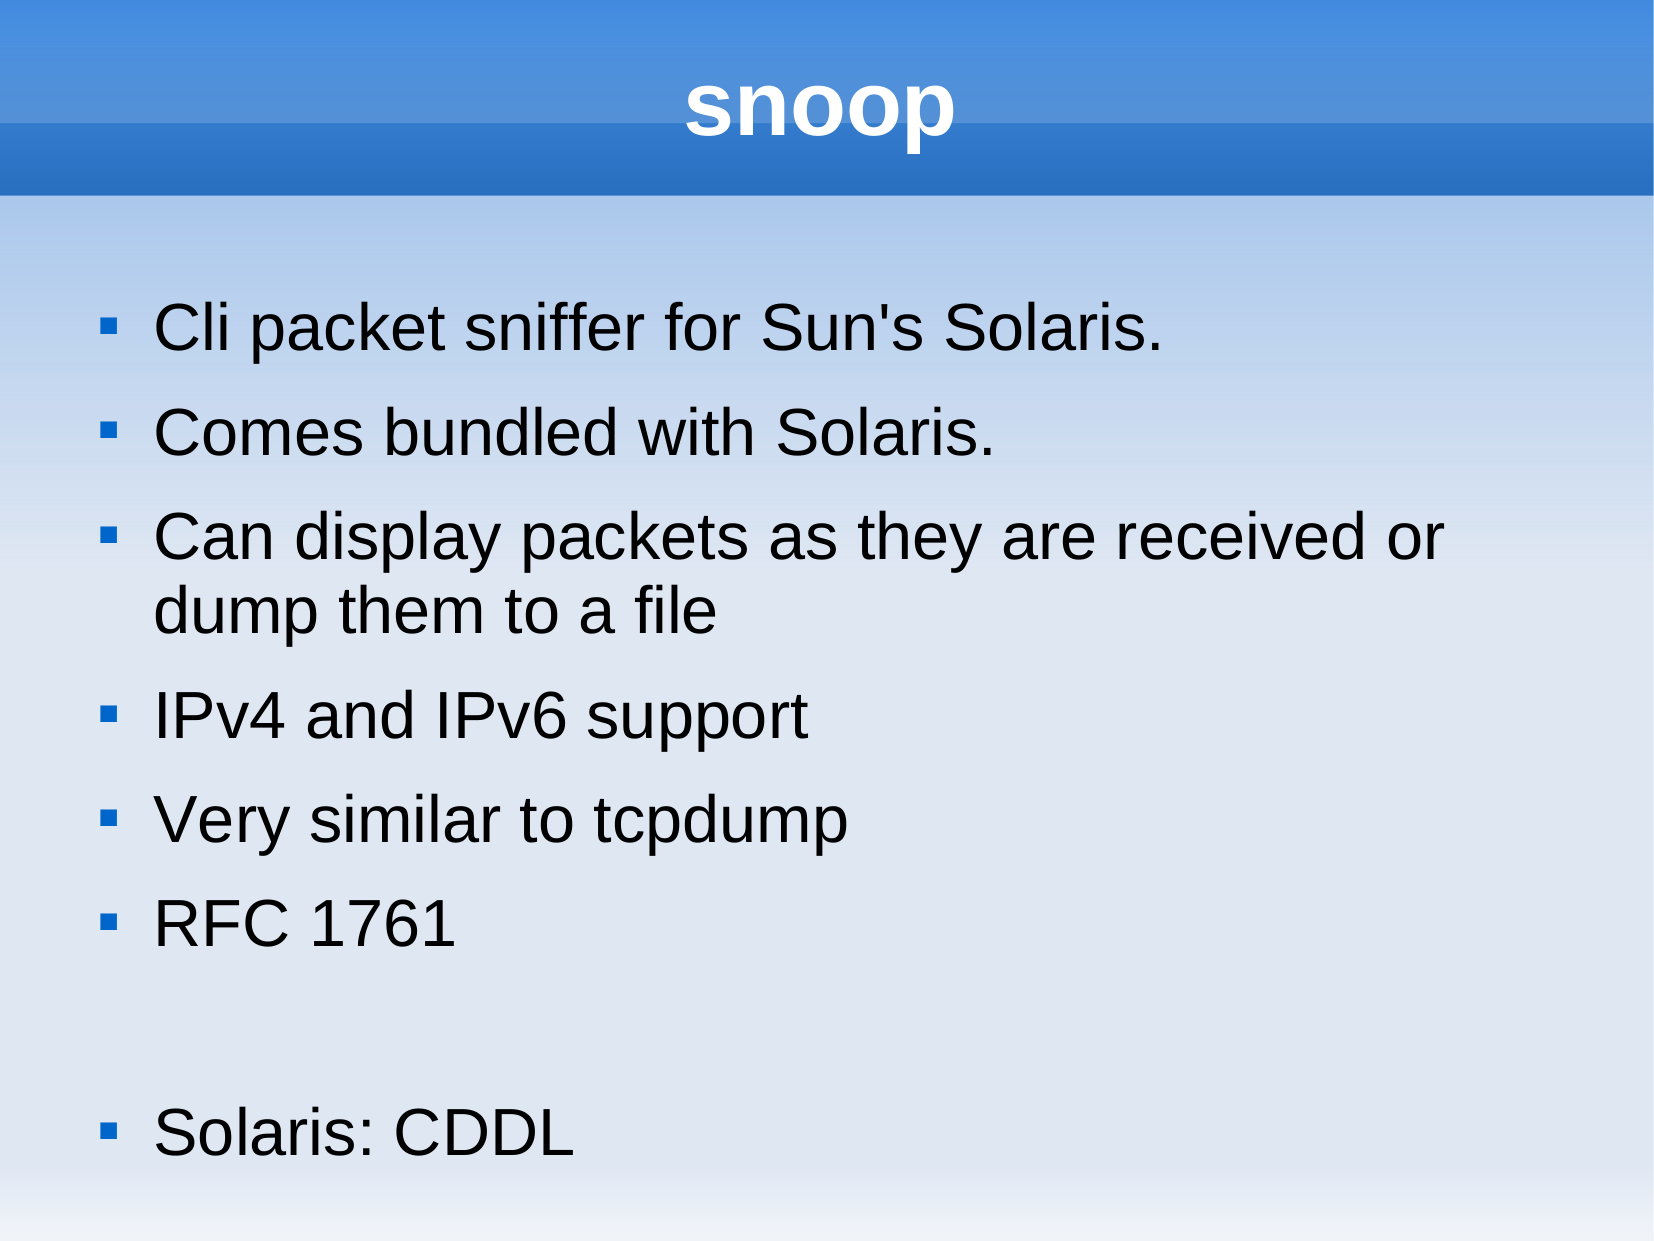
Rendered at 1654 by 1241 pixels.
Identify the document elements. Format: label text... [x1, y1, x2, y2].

list Cli packet sniffer for Sun's Solaris. Comes bundled with Solaris. Can display packets as they are received or dump them to a file IPv4 and IPv6 support Very similar to tcpdump RFC 1761 Solaris: CDDL [82, 290, 1571, 1170]
picture [0, 0, 1654, 1241]
title snoop [76, 7, 1565, 200]
